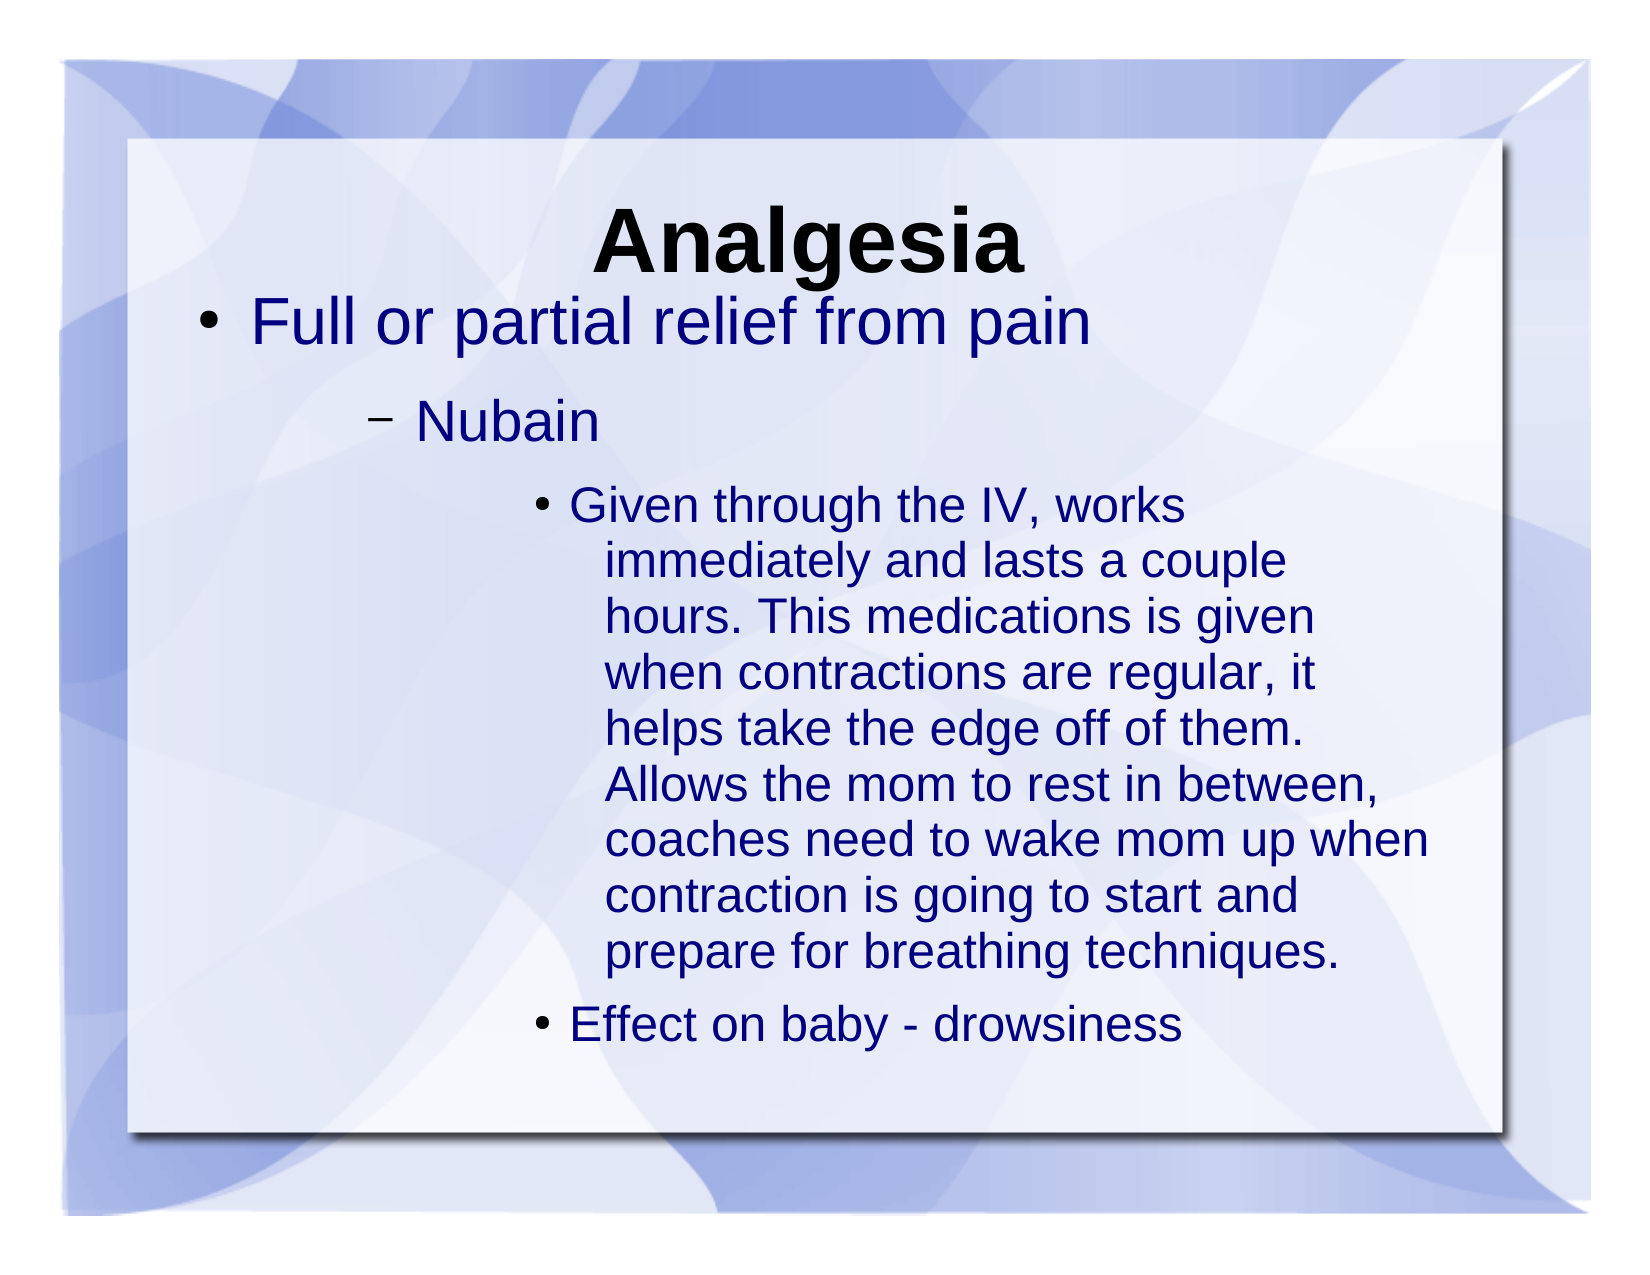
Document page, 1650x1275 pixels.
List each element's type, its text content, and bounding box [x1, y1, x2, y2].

title Analgesia [135, 151, 1482, 330]
picture [59, 59, 1591, 1216]
list Full or partial relief from pain Nubain Given through the IV, works immediately and lasts a couple hours. This medications is given when contractions are regular, it helps take the edge off of them. Allows the mom to rest in between, coaches need to wake mom up when contraction is going to start and prepare for breathing techniques. Effect on baby - drowsiness [179, 284, 1438, 1057]
